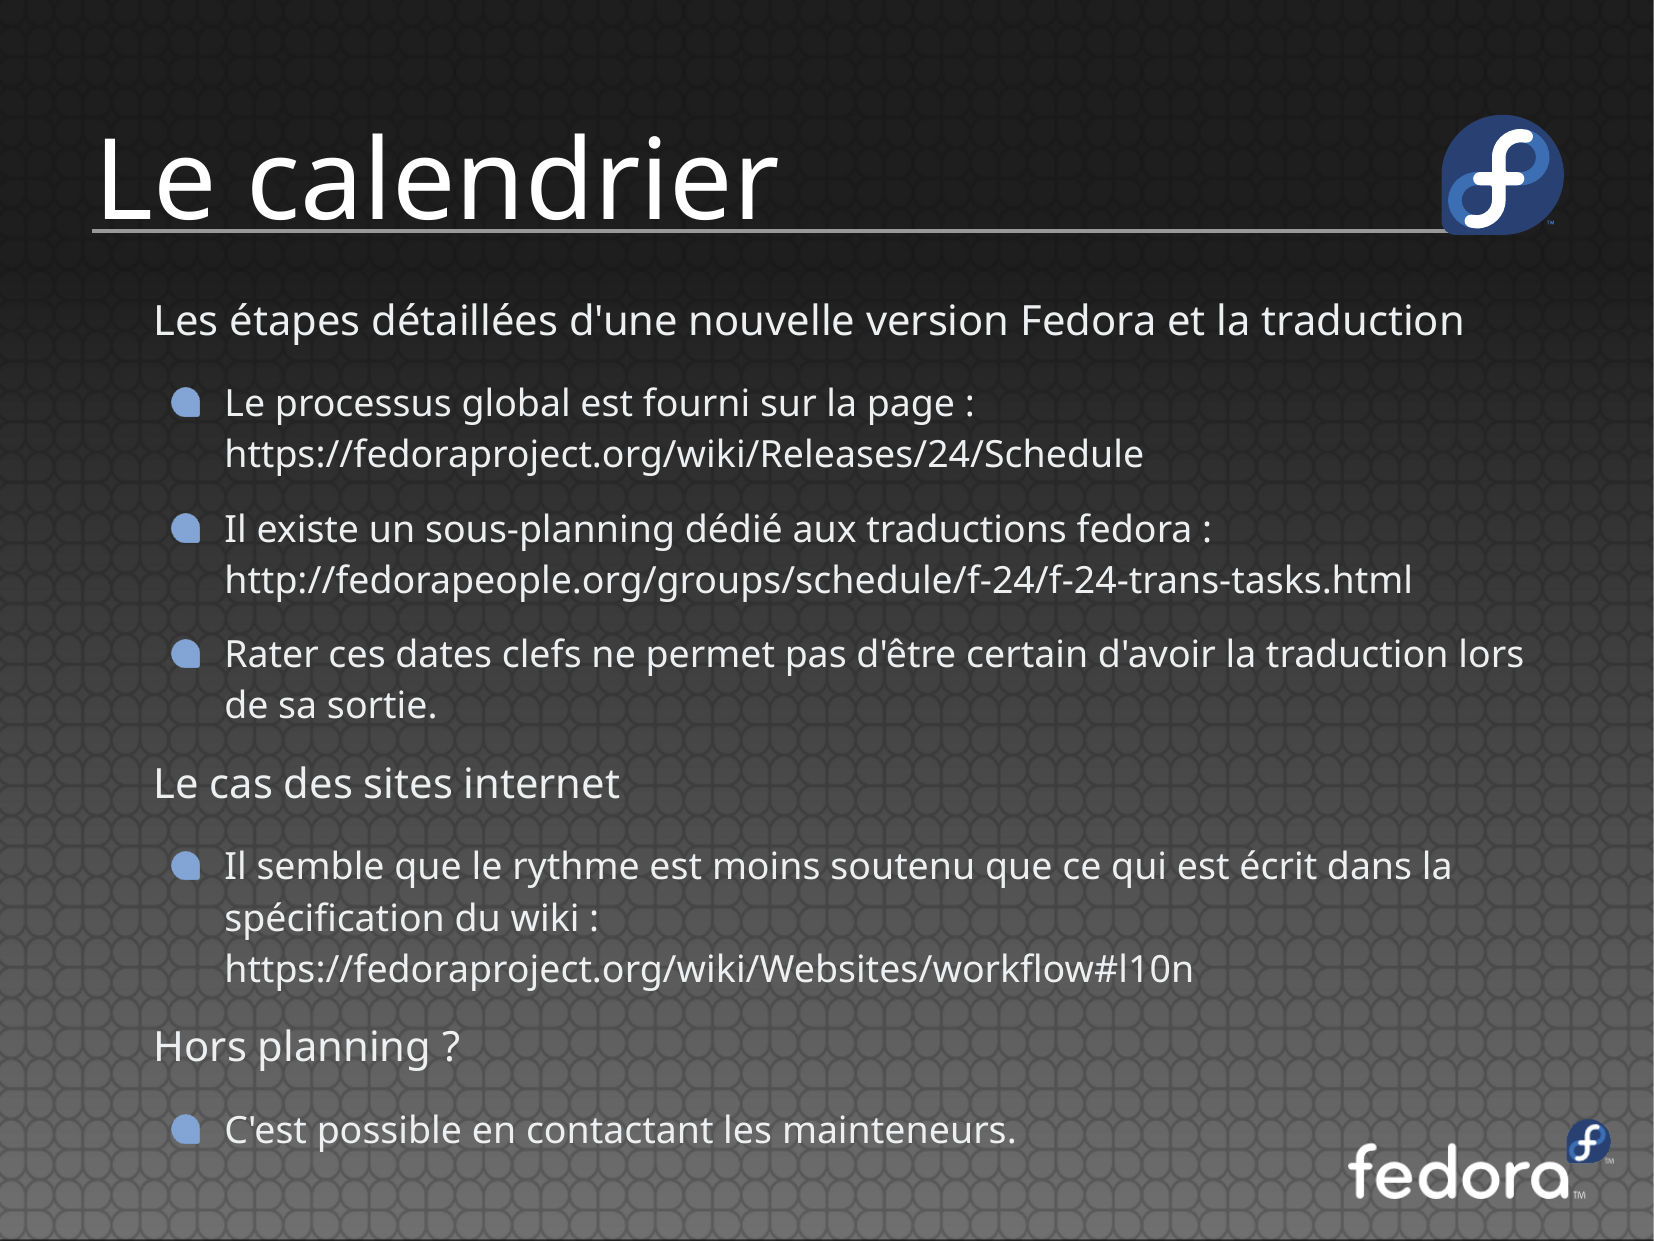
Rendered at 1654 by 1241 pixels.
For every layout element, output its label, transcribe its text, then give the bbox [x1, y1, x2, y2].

picture [0, 0, 1654, 1241]
title Le calendrier [94, 100, 1426, 251]
list Les étapes détaillées d'une nouvelle version Fedora et la traduction Le processus global est fourni sur la page : https://fedoraproject.org/wiki/Releases/24/Schedule Il existe un sous-planning dédié aux traductions fedora : http://fedorapeople.org/groups/schedule/f-24/f-24-trans-tasks.html Rater ces dates clefs ne permet pas d'être certain d'avoir la traduction lors de sa sortie. Le cas des sites internet Il semble que le rythme est moins soutenu que ce qui est écrit dans la spécification du wiki : https://fedoraproject.org/wiki/Websites/workflow#l10n Hors planning ? C'est possible en contactant les mainteneurs. [82, 290, 1571, 1094]
